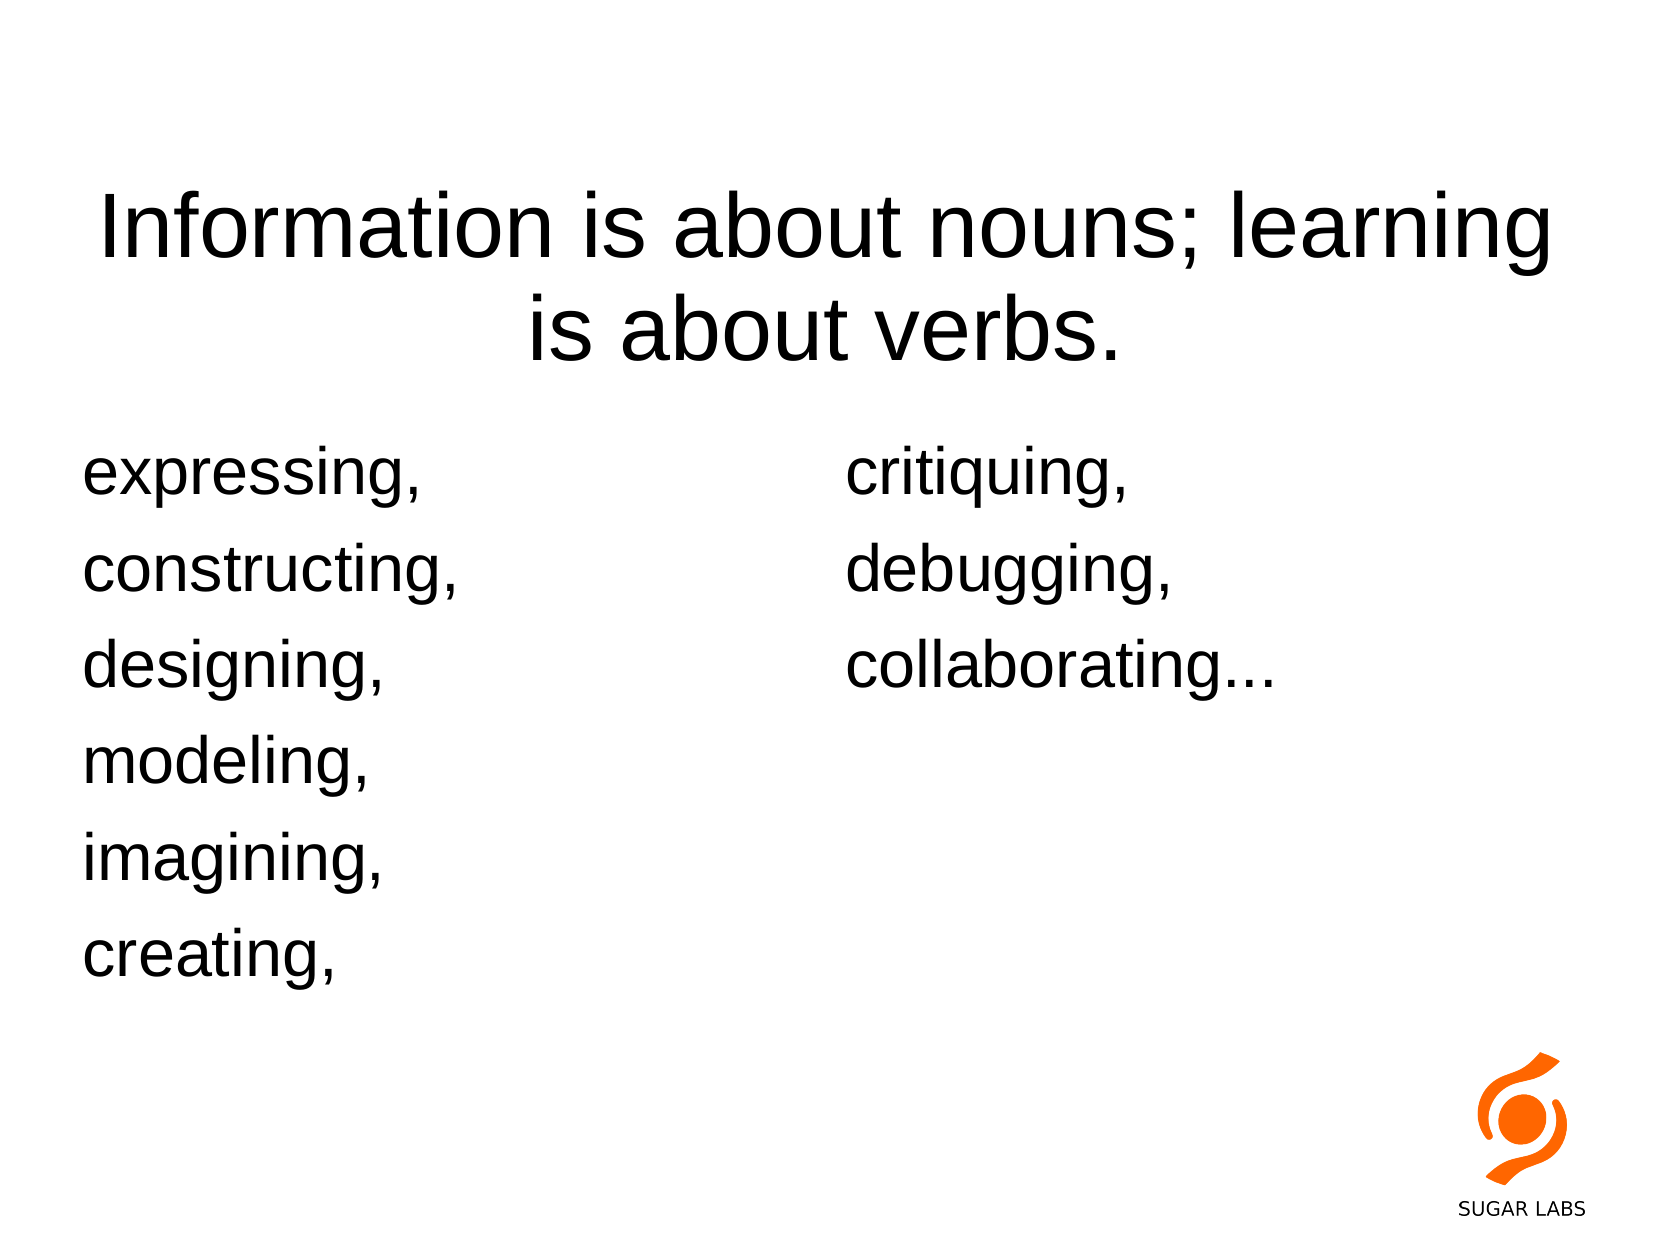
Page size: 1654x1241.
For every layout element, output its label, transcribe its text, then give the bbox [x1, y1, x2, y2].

title Information is about nouns; learning is about verbs. [82, 166, 1571, 388]
picture [1459, 1052, 1585, 1216]
list expressing, constructing, designing, modeling, imagining, creating, [82, 412, 809, 1135]
list critiquing, debugging, collaborating... [845, 412, 1572, 1094]
